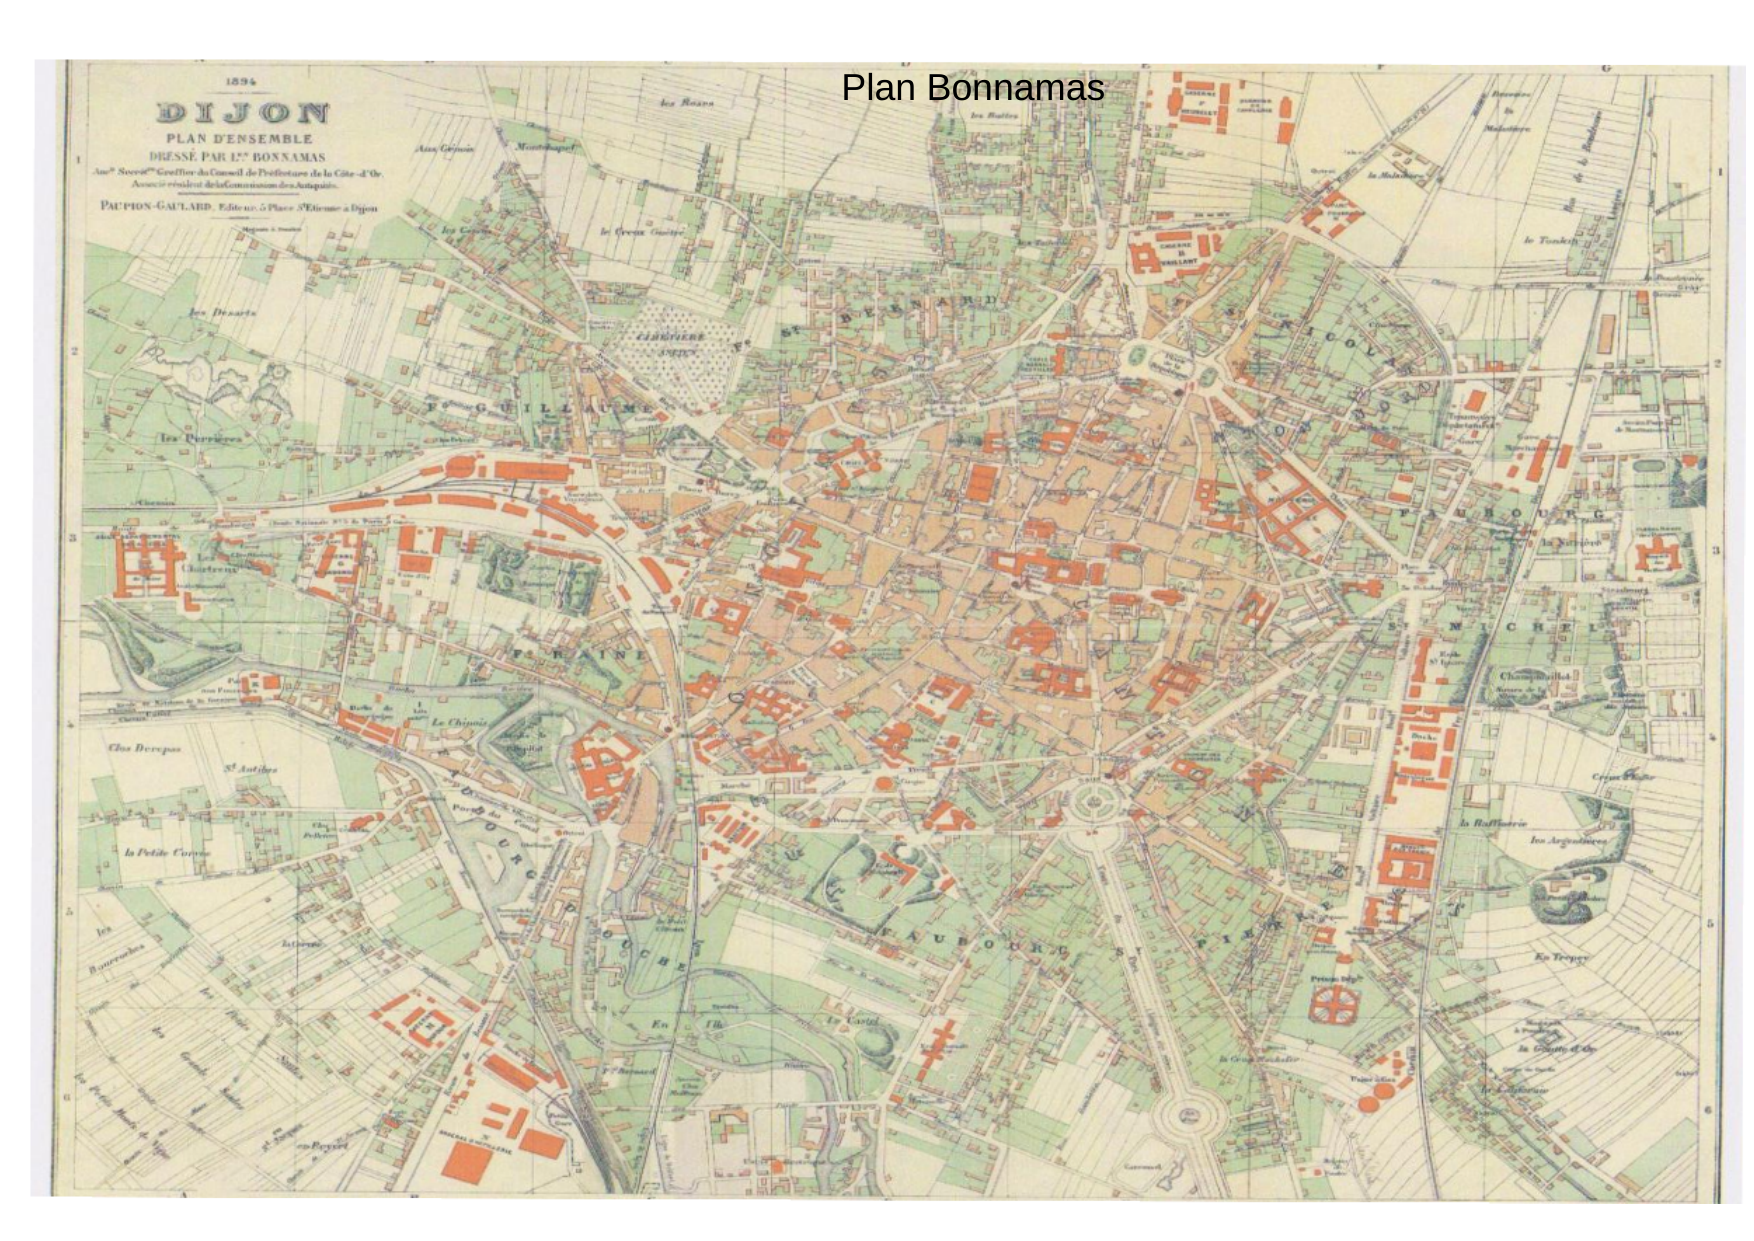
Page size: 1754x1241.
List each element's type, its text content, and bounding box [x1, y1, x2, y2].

picture [29, 59, 1746, 1204]
text_box Plan Bonnamas [826, 59, 1211, 116]
